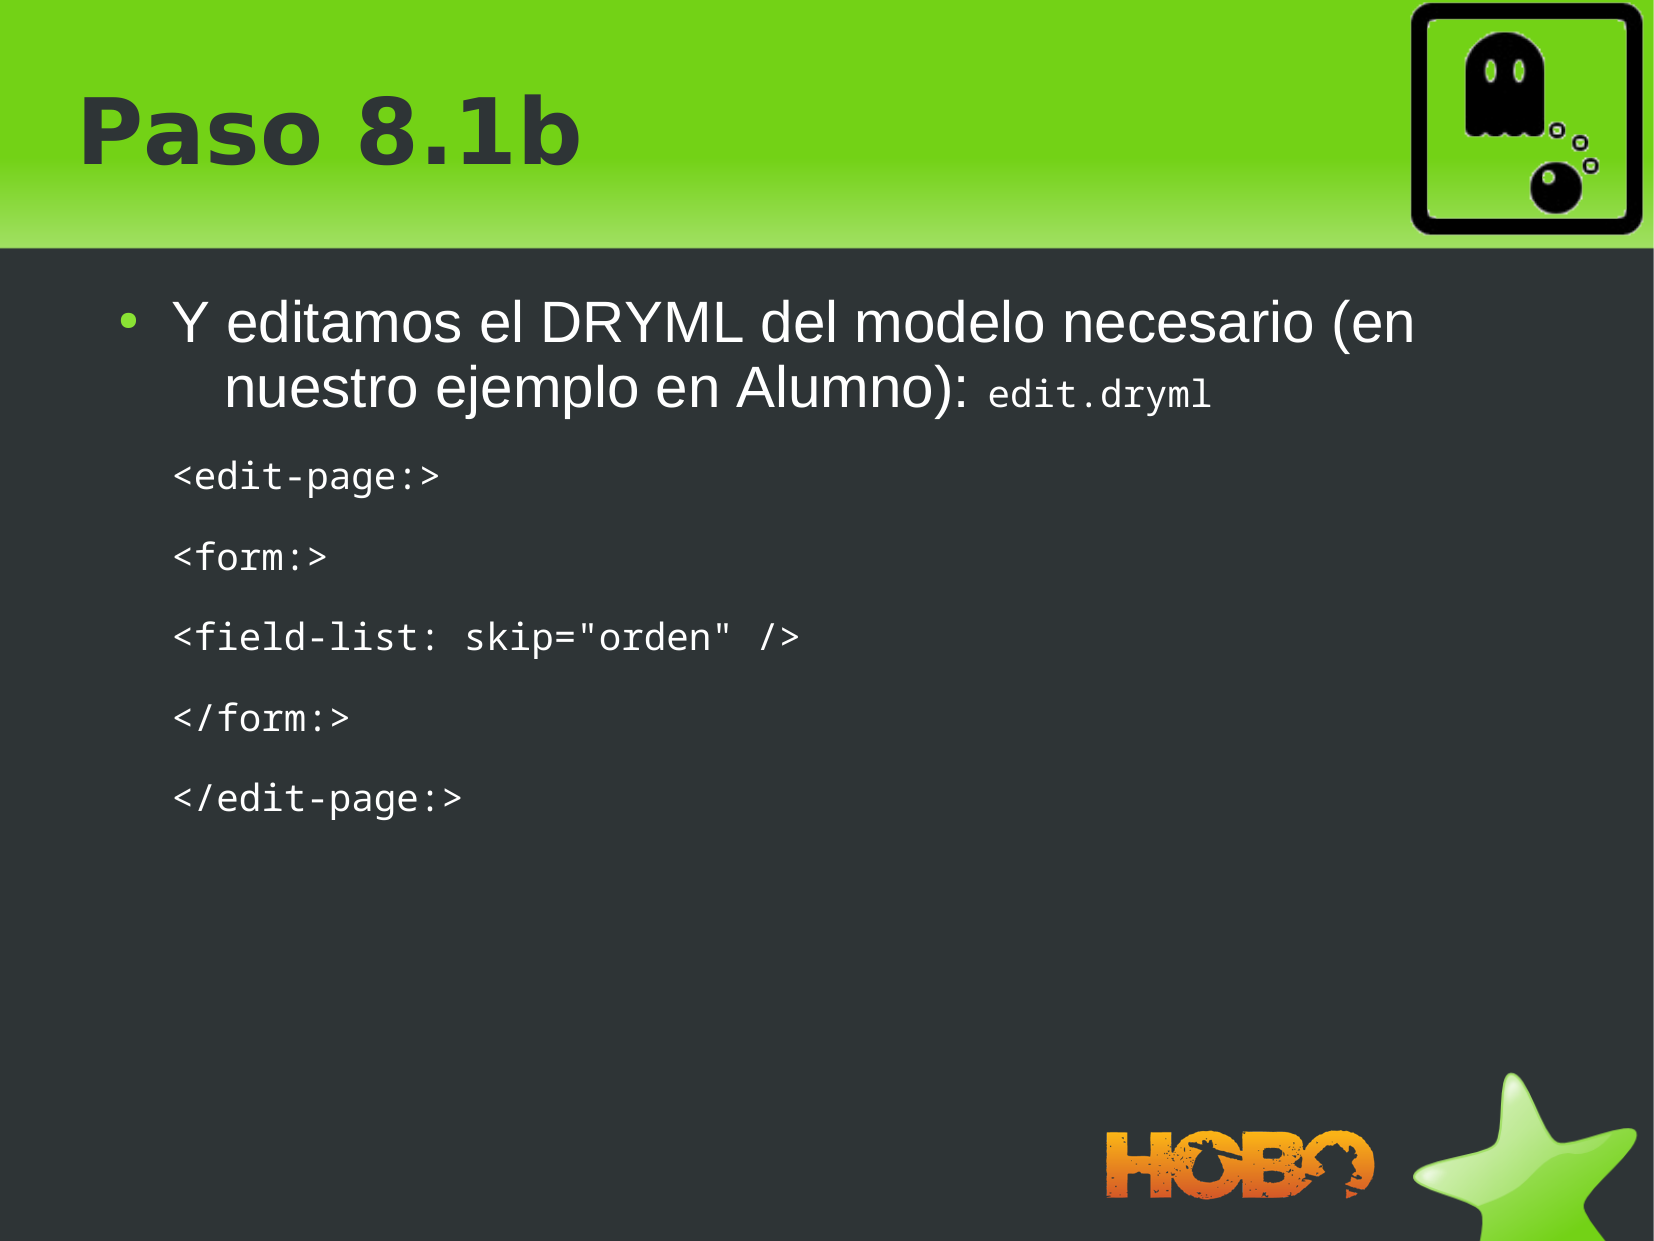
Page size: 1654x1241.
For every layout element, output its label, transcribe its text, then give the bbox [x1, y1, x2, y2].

picture [0, 0, 1654, 1241]
title Paso 8.1b [76, 29, 1565, 237]
list Y editamos el DRYML del modelo necesario (en nuestro ejemplo en Alumno): edit.dryml <edit-page:> <form:> <field-list: skip="orden" /> </form:> </edit-page:> [82, 290, 1571, 1109]
